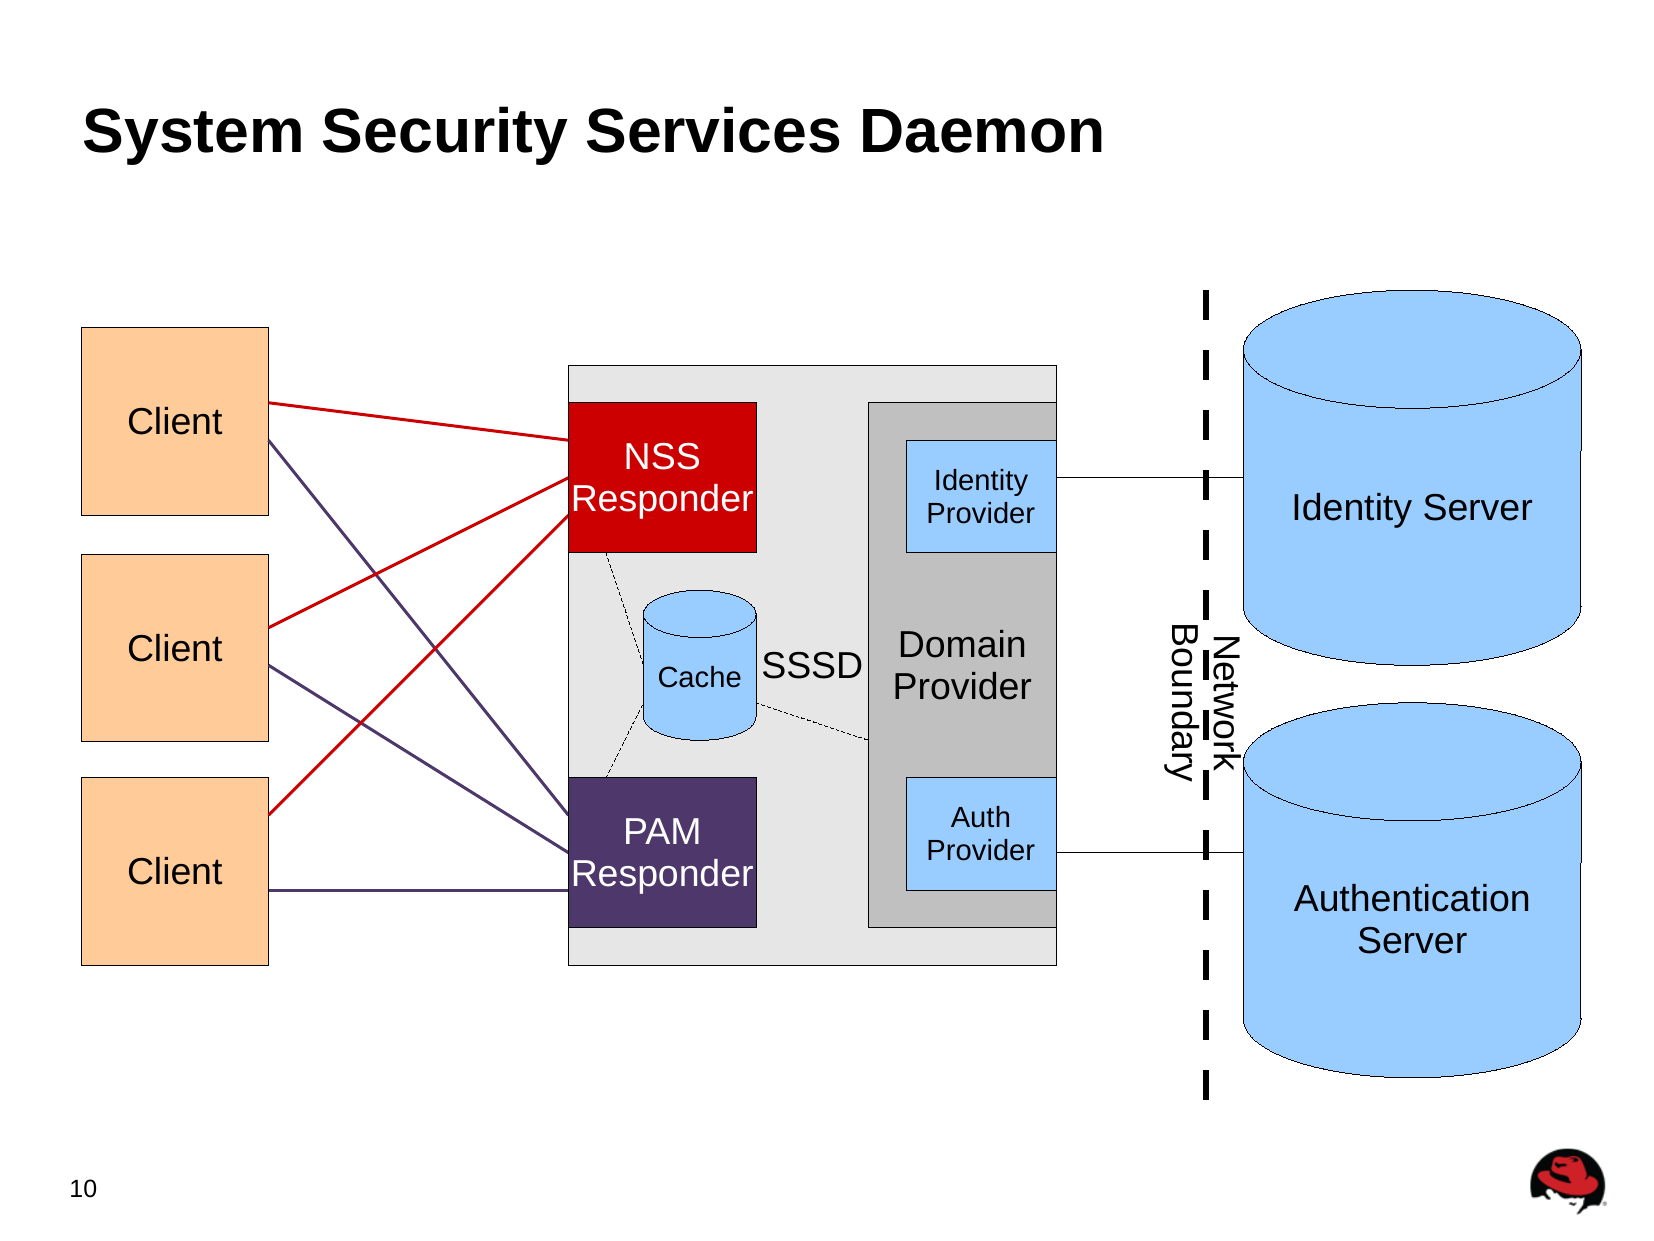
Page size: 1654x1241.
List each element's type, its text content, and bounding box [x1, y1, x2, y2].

text_box Identity Server [1243, 290, 1582, 666]
text_box PAM Responder [568, 777, 757, 928]
text_box Cache [643, 590, 757, 741]
text_box SSSD [568, 365, 1057, 966]
text_box Domain Provider [868, 402, 1057, 928]
text_box Authentication Server [1243, 702, 1582, 1078]
text_box Identity Provider [906, 440, 1057, 553]
text_box Client [81, 554, 269, 742]
picture [1529, 1146, 1613, 1224]
text_box Client [81, 327, 269, 516]
text_box Auth Provider [906, 777, 1057, 891]
text_box Client [81, 777, 269, 966]
title System Security Services Daemon [82, 37, 1571, 226]
text_box NSS Responder [568, 402, 757, 553]
